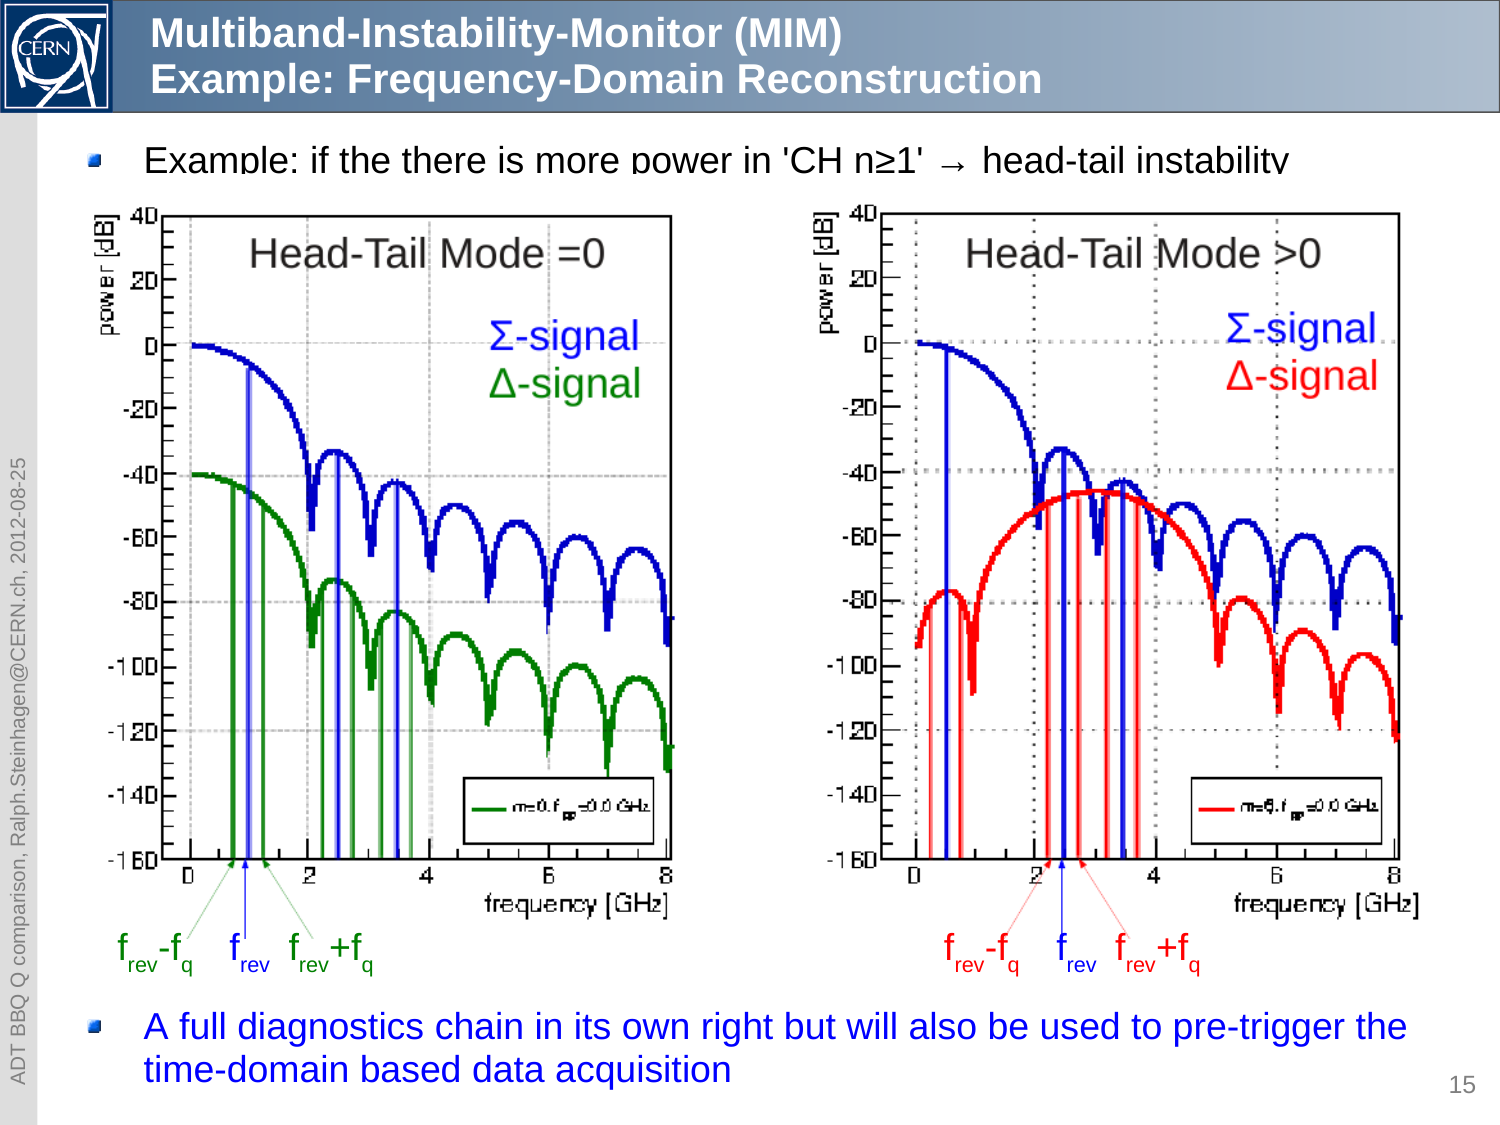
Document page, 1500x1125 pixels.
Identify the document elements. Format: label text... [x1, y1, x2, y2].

list Example: if the there is more power in 'CH n≥1' → head-tail instability A full diagnostics chain in its own right but will also be used to pre-trigger the time-domain based data acquisition [87, 137, 1438, 174]
text_box frev+fq [273, 918, 389, 985]
text_box frev+fq [1100, 918, 1216, 985]
picture [61, 174, 1462, 939]
text_box frev-fq [929, 918, 1035, 985]
title Multiband-Instability-Monitor (MIM) Example: Frequency-Domain Reconstruction [150, 0, 1201, 113]
text_box frev-fq [102, 918, 208, 985]
picture [0, 0, 113, 113]
text_box frev [1041, 918, 1100, 985]
text_box frev [214, 918, 273, 985]
list Example: if the there is more power in 'CH n≥1' → head-tail instability A full diagnostics chain in its own right but will also be used to pre-trigger the time-domain based data acquisition [87, 939, 1438, 1091]
